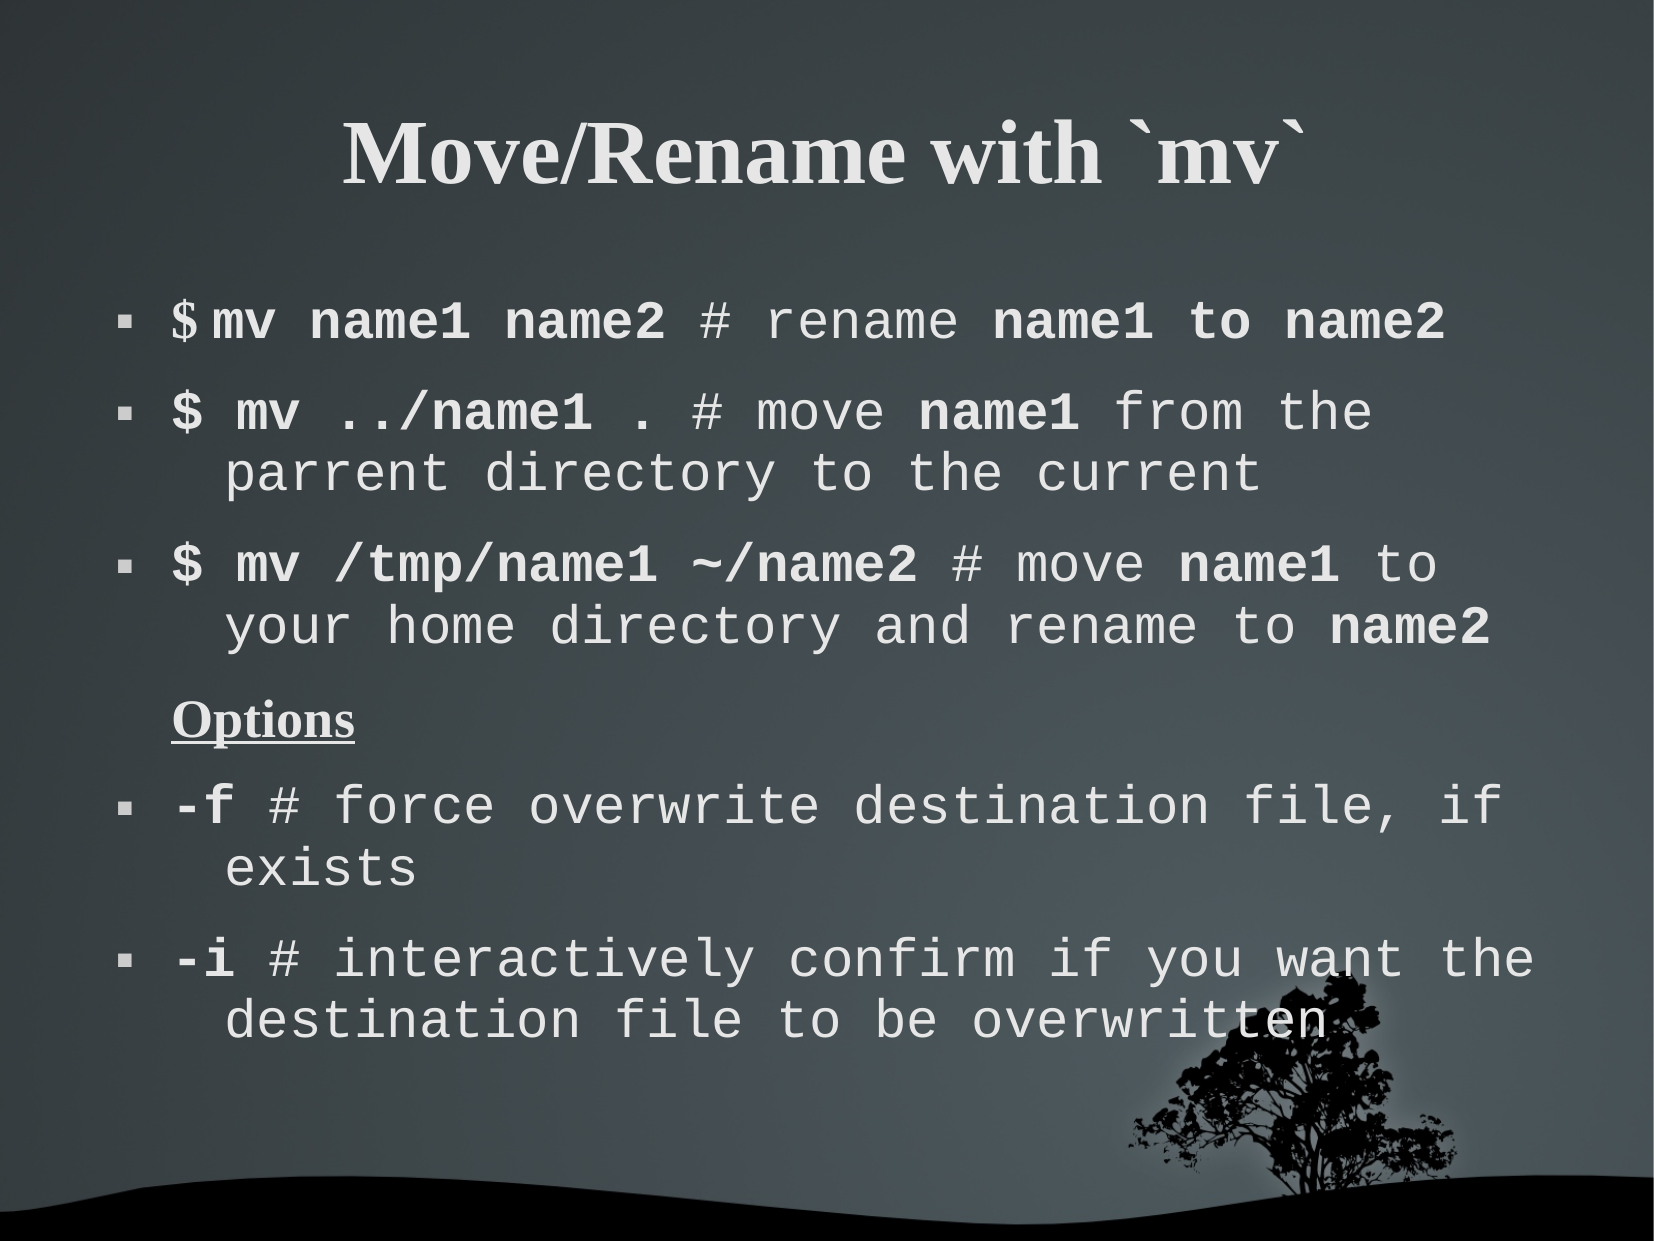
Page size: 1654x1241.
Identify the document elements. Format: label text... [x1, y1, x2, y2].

picture [0, 0, 1654, 1241]
list $ mv name1 name2 # rename name1 to name2 $ mv ../name1 . # move name1 from the parrent directory to the current $ mv /tmp/name1 ~/name2 # move name1 to your home directory and rename to name2 Options -f # force overwrite destination file, if exists -i # interactively confirm if you want the destination file to be overwritten [82, 290, 1571, 1109]
title Move/Rename with `mv` [82, 49, 1571, 257]
